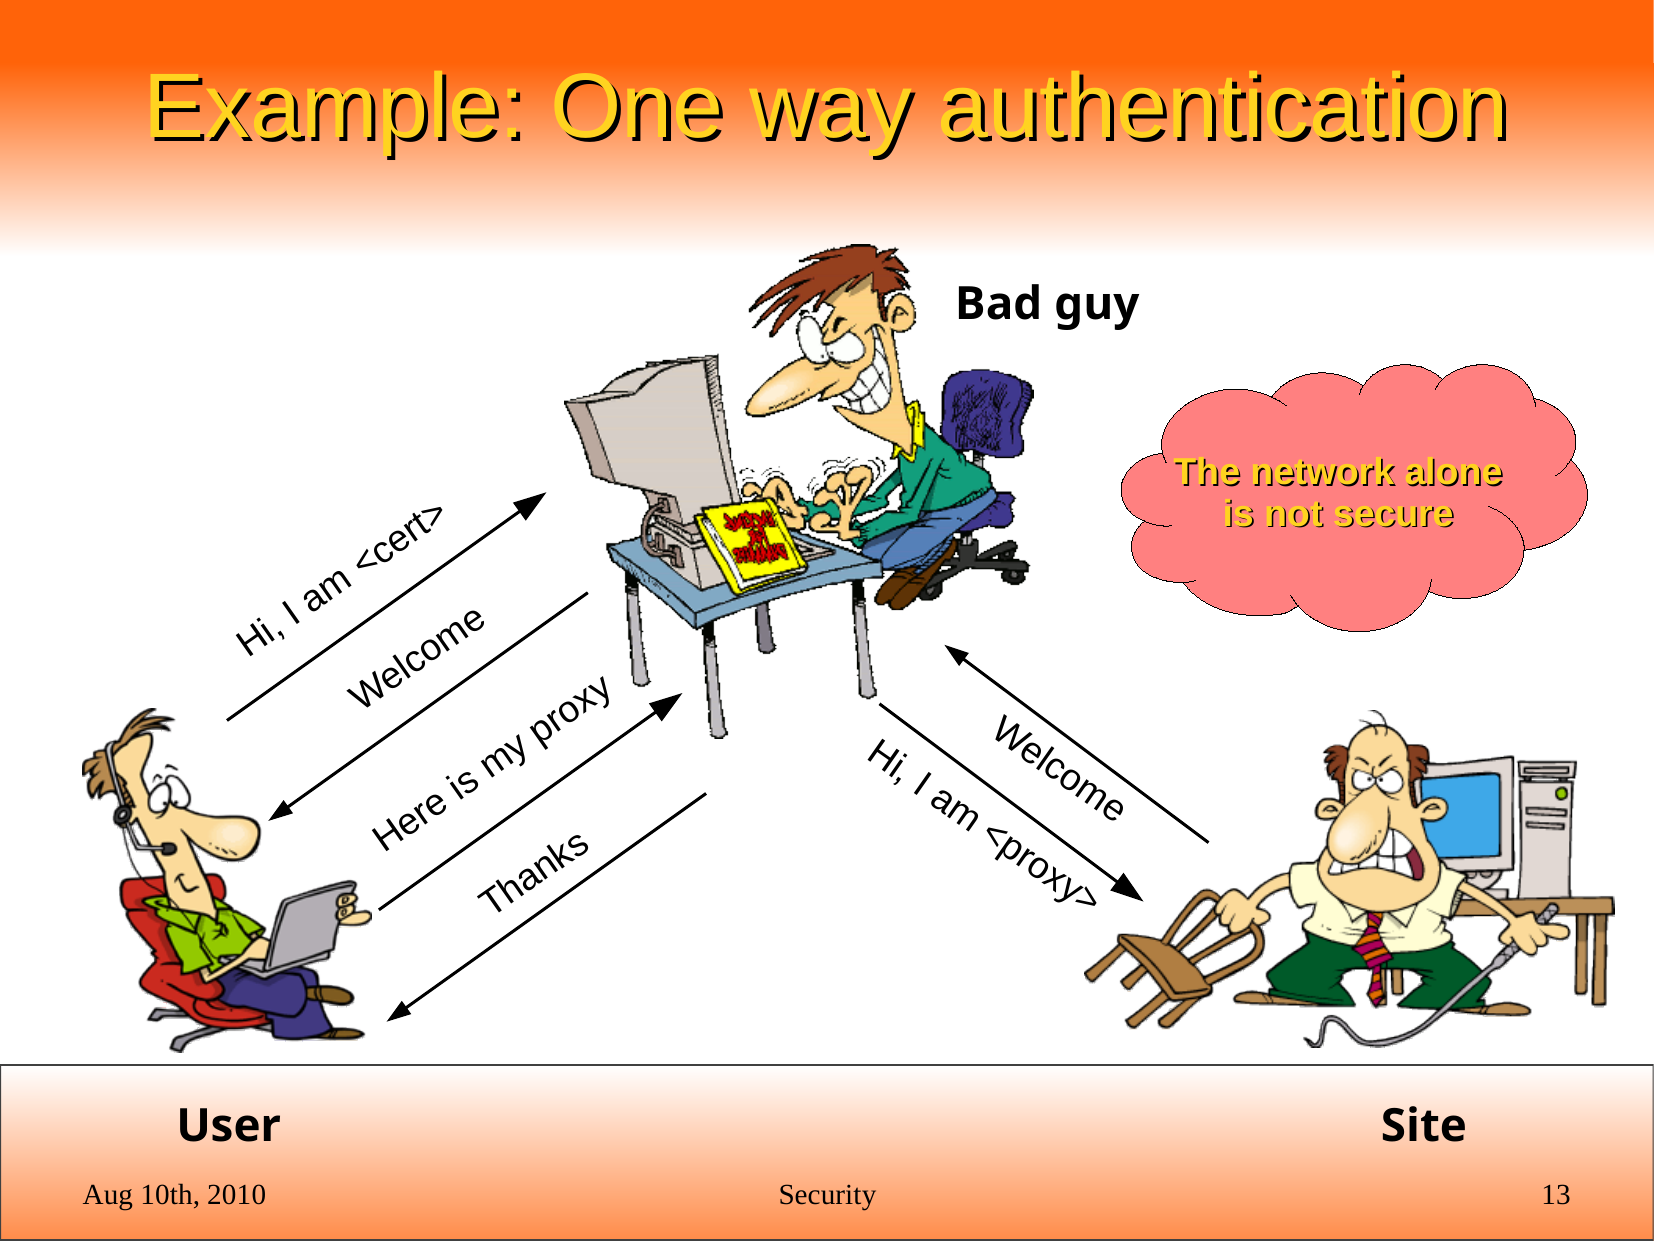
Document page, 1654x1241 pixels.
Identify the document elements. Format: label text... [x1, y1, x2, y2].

text_box Welcome [325, 580, 512, 737]
text_box Thanks [455, 805, 616, 944]
text_box The network alone is not secure [1121, 364, 1588, 632]
text_box Here is my proxy [348, 651, 638, 879]
text_box Hi, I am <cert> [212, 474, 475, 684]
picture [1084, 710, 1615, 1048]
text_box Hi, I am <proxy> [841, 716, 1127, 942]
text_box Bad guy [940, 263, 1160, 338]
picture [564, 244, 1034, 739]
text_box User [161, 1084, 297, 1160]
text_box Welcome [965, 693, 1153, 850]
text_box Site [1366, 1084, 1490, 1160]
picture [82, 708, 372, 1053]
title Example: One way authentication [82, 2, 1571, 210]
